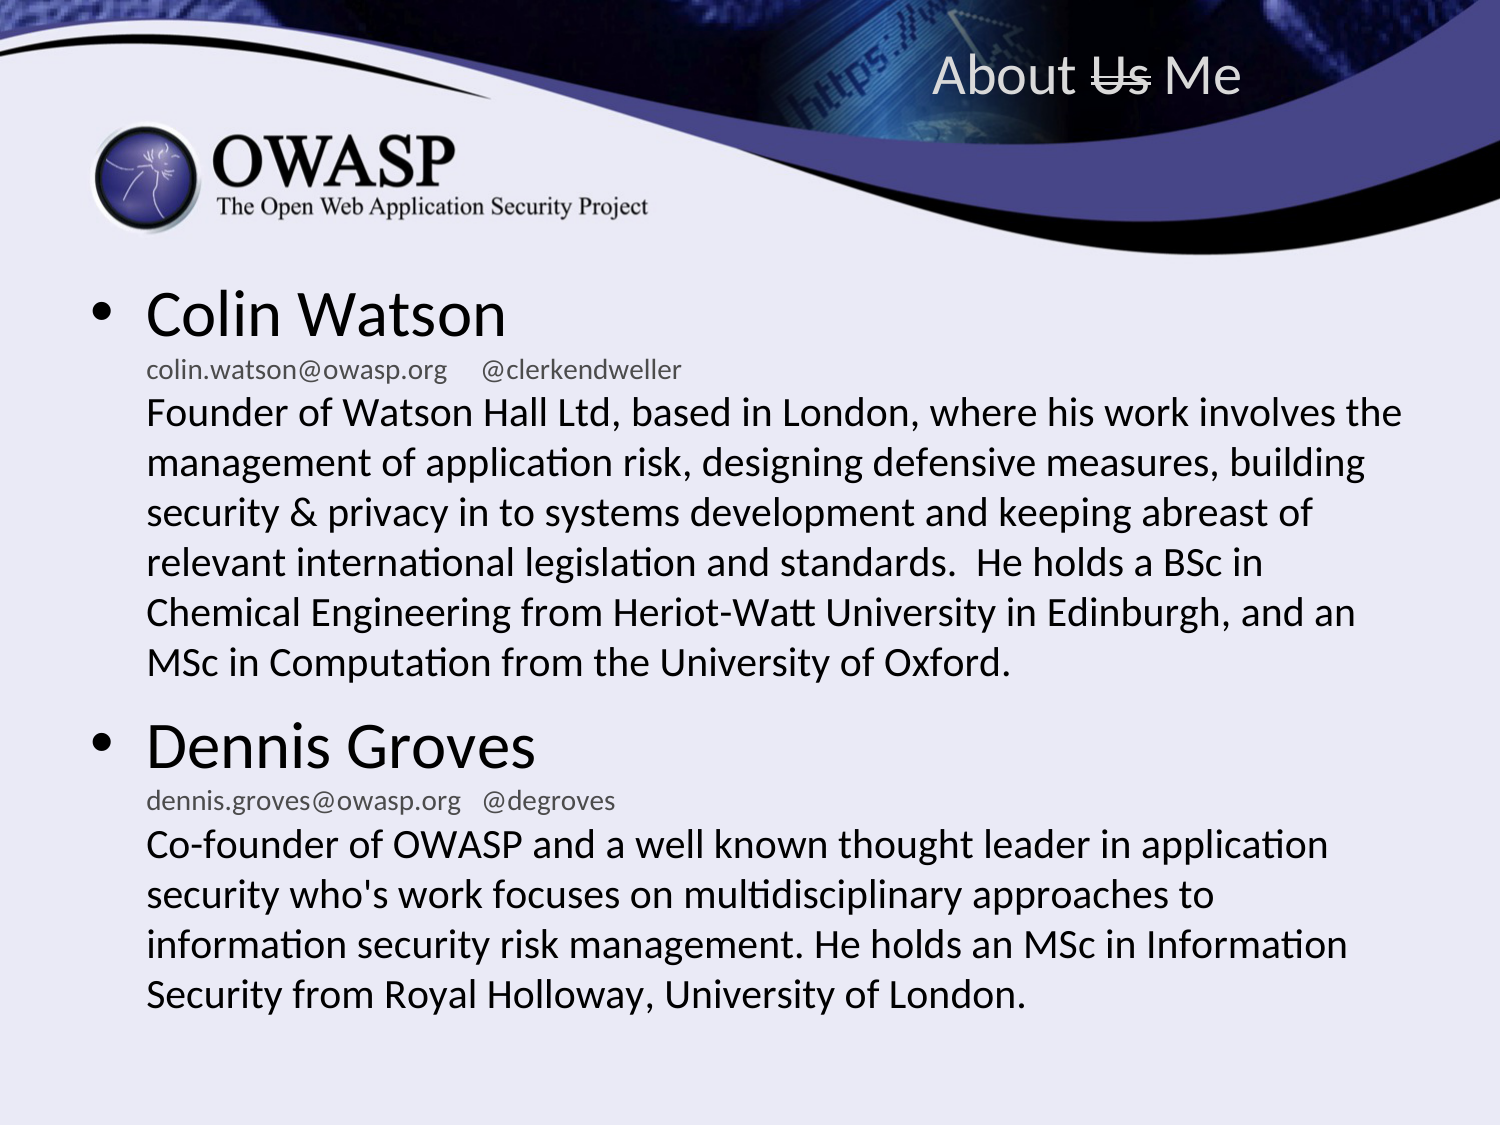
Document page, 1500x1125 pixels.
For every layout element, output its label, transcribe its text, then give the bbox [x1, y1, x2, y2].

title About Us Me [699, 12, 1476, 130]
list Colin Watson colin.watson@owasp.org @clerkendweller Founder of Watson Hall Ltd, based in London, where his work involves the management of application risk, designing defensive measures, building security & privacy in to systems development and keeping abreast of relevant international legislation and standards. He holds a BSc in Chemical Engineering from Heriot-Watt University in Edinburgh, and an MSc in Computation from the University of Oxford. Dennis Groves dennis.groves@owasp.org @degroves Co-founder of OWASP and a well known thought leader in application security who's work focuses on multidisciplinary approaches to information security risk management. He holds an MSc in Information Security from Royal Holloway, University of London. [75, 262, 1426, 1026]
picture [0, 0, 1500, 1125]
